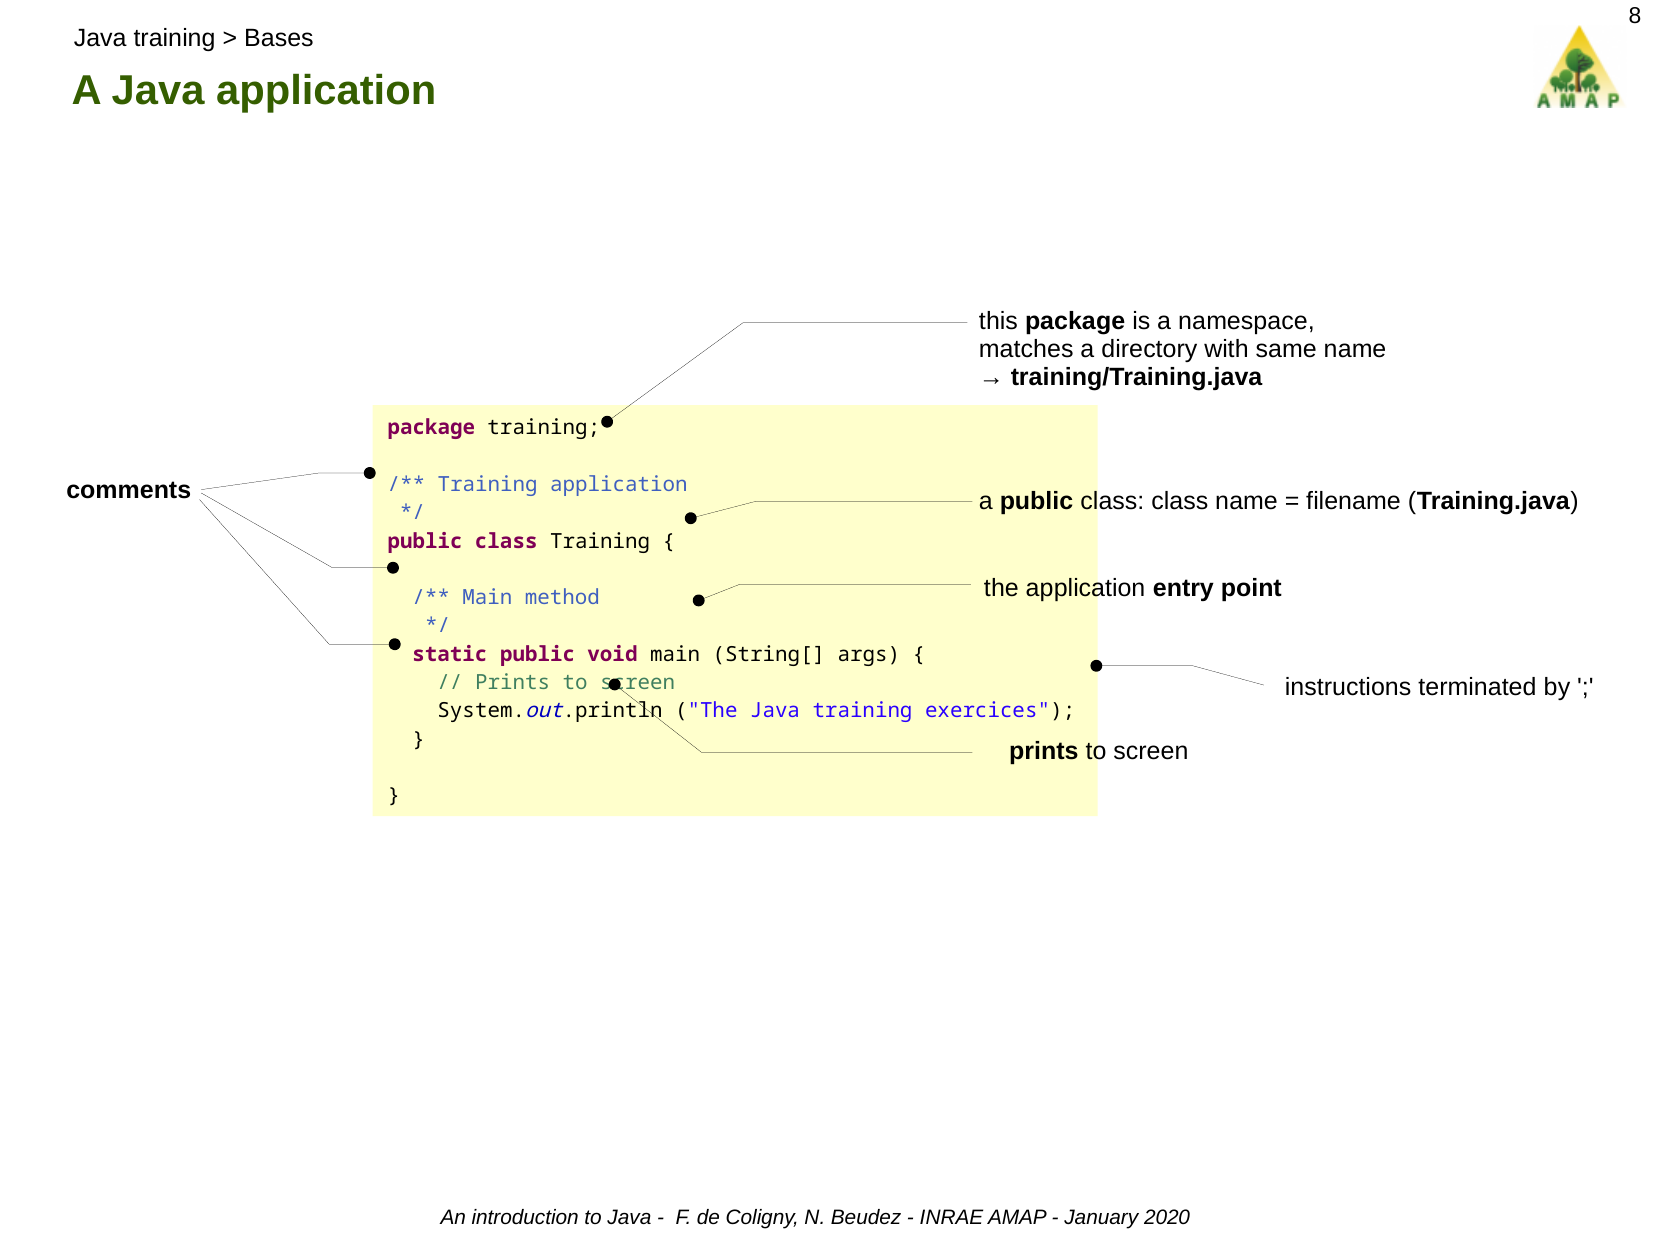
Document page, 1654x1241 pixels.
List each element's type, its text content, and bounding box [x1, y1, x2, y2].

text_box comments [51, 468, 263, 512]
text_box the application entry point [969, 566, 1442, 610]
picture [1533, 25, 1627, 108]
text_box A Java application [56, 59, 1120, 121]
text_box package training; /** Training application */ public class Training { /** Main method */ static public void main (String[] args) { // Prints to screen System.out.println ("The Java training exercices"); } } [372, 405, 1098, 764]
text_box this package is a namespace, matches a directory with same name → training/Training.java [964, 299, 1425, 399]
text_box Java training > Bases [59, 16, 1004, 60]
text_box prints to screen [994, 729, 1485, 773]
text_box a public class: class name = filename (Training.java) [964, 479, 1607, 551]
text_box instructions terminated by ';' [1270, 665, 1636, 709]
